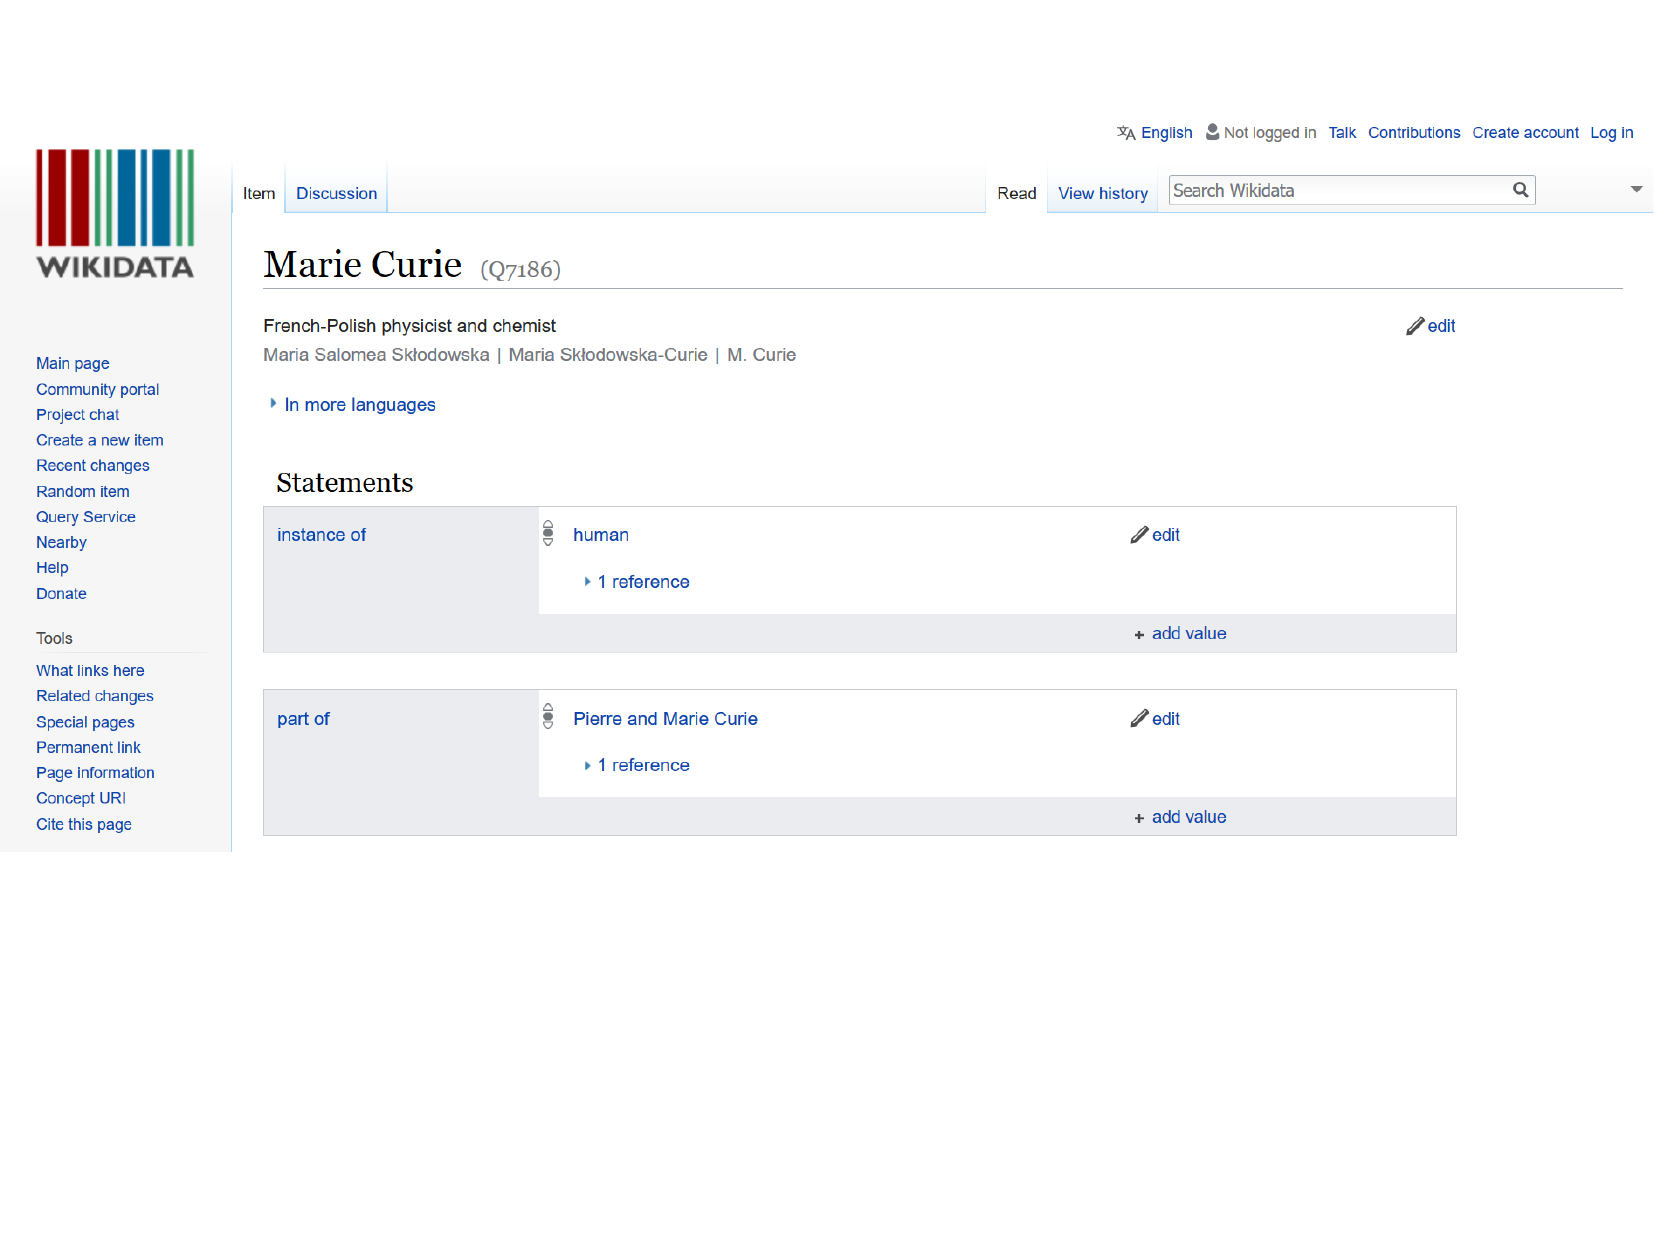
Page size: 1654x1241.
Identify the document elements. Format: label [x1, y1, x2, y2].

picture [0, 108, 1654, 853]
